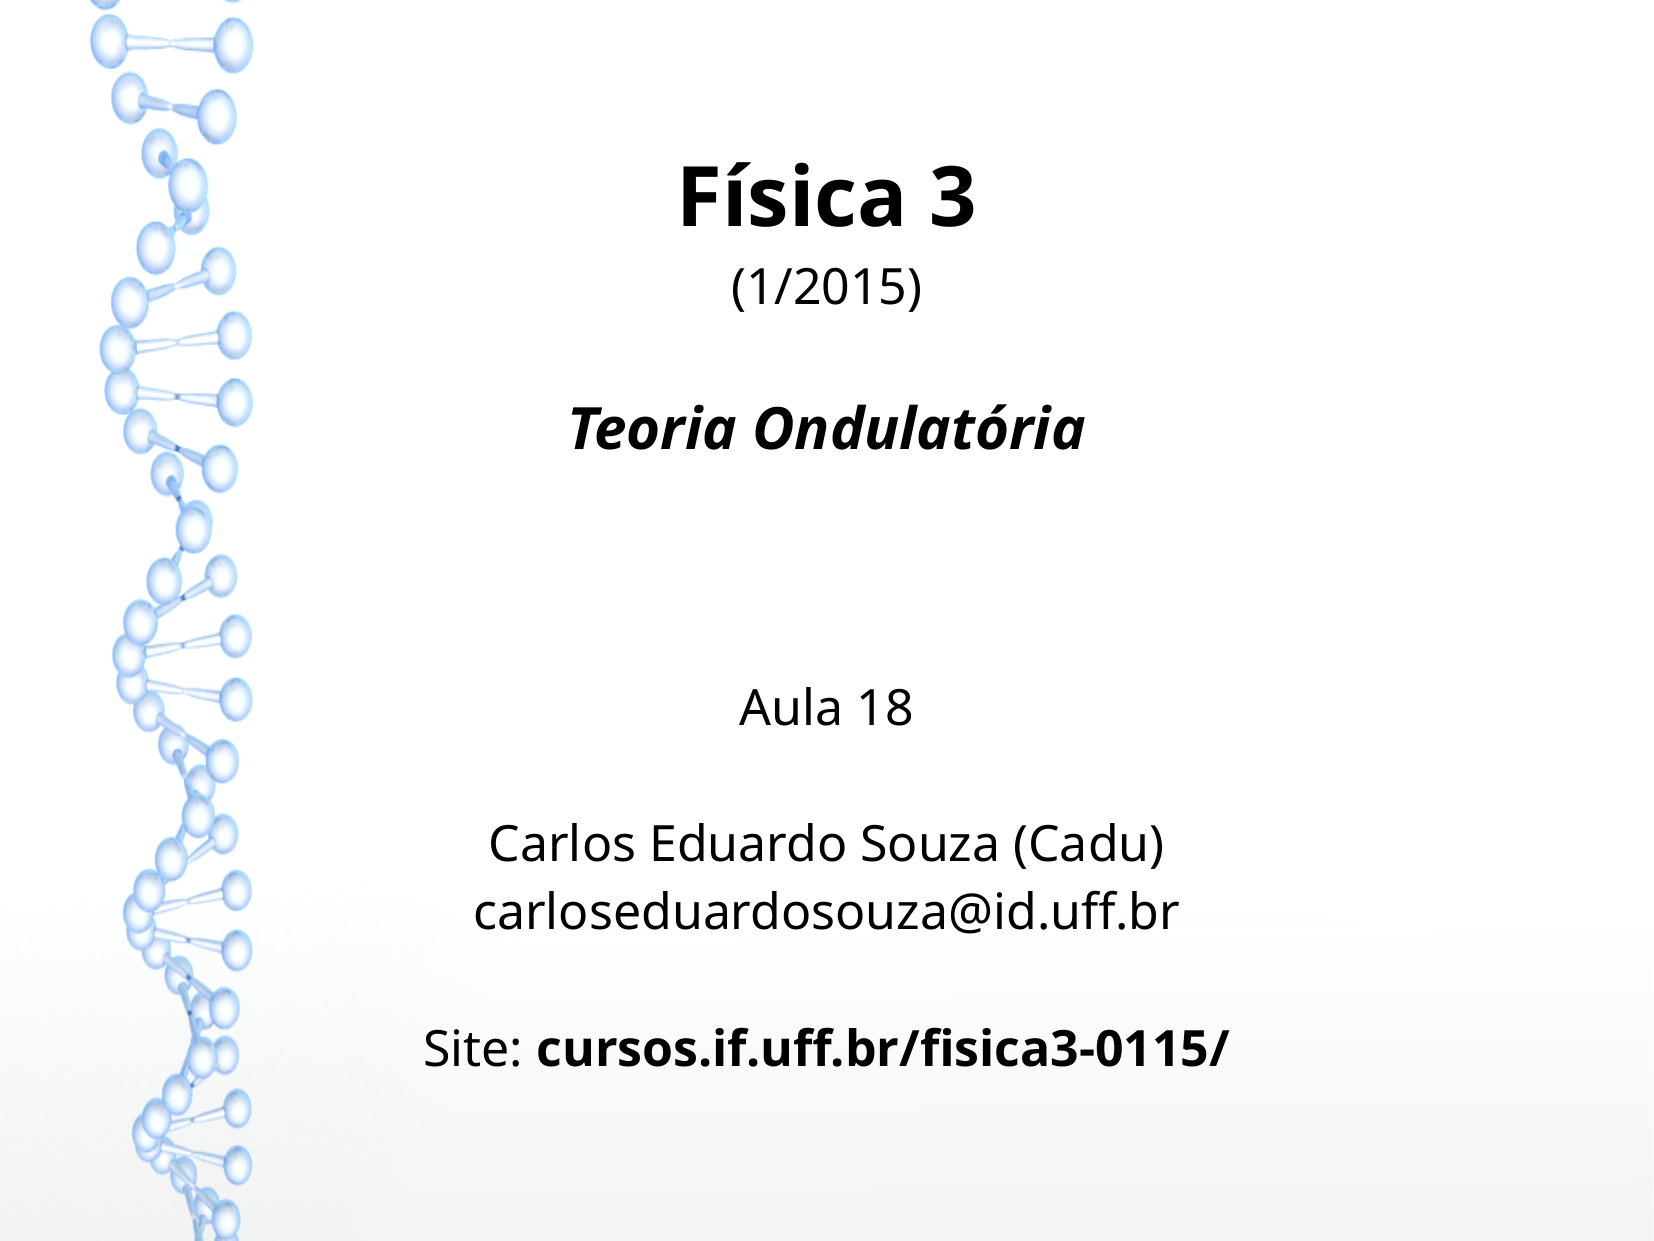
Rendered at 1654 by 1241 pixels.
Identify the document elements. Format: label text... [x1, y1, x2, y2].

picture [0, 0, 1654, 1241]
text_box Física 3 (1/2015) Teoria Ondulatória Aula 18 Carlos Eduardo Souza (Cadu) carloseduardosouza@id.uff.br Site: cursos.if.uff.br/fisica3-0115/ [218, 130, 1436, 1024]
